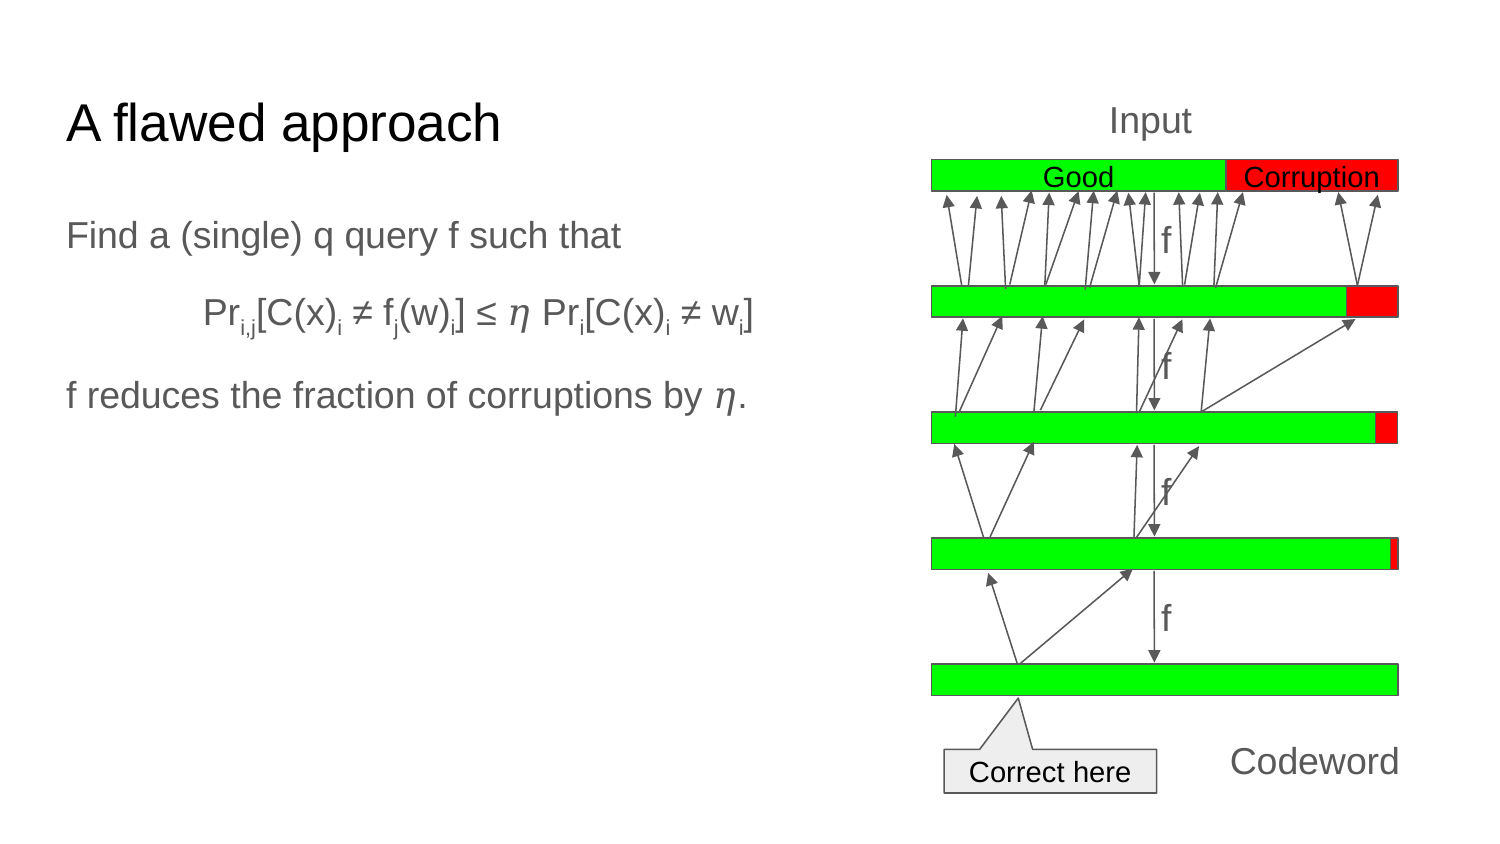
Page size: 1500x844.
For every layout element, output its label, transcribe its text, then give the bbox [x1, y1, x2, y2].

text_box f [1146, 200, 1181, 276]
text_box Input [1093, 81, 1218, 148]
list Find a (single) q query f such that Pri,j[C(x)i ≠ fj(w)i] ≤ 𝜂 Pri[C(x)i ≠ wi] f reduces the fraction of corruptions by 𝜂. [51, 189, 906, 750]
text_box [931, 537, 1398, 570]
text_box f [1146, 578, 1184, 654]
text_box f [1146, 452, 1184, 520]
text_box f [1146, 471, 1184, 528]
text_box [931, 664, 1398, 696]
text_box [931, 411, 1398, 444]
text_box [931, 285, 1398, 318]
title A flawed approach [51, 72, 827, 167]
text_box Codeword [1214, 721, 1442, 786]
text_box f [1146, 326, 1175, 393]
text_box Good [931, 159, 1225, 192]
text_box f [1146, 326, 1184, 402]
text_box Correct here [944, 698, 1157, 793]
text_box Corruption [1225, 159, 1398, 192]
